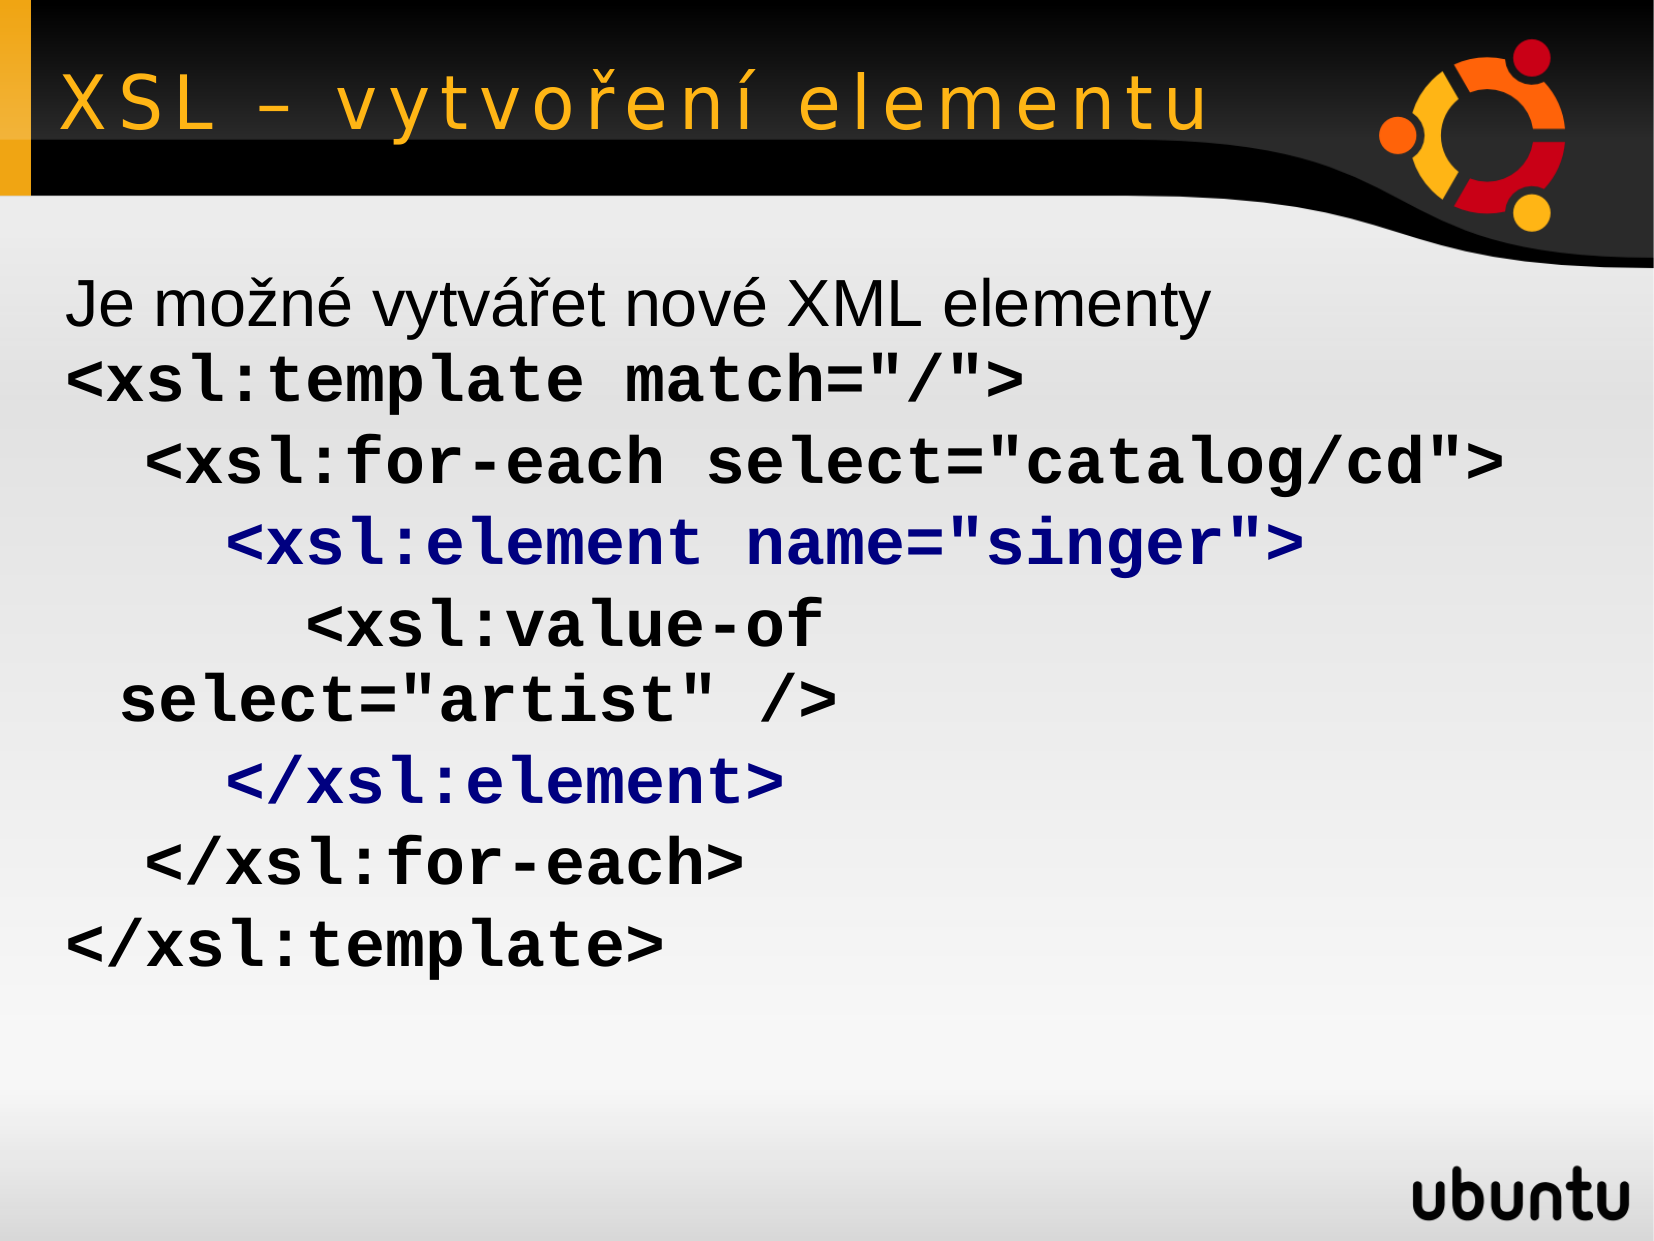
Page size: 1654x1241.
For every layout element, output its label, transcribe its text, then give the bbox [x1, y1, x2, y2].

list Je možné vytvářet nové XML elementy <xsl:template match="/"> <xsl:for-each select="catalog/cd"> <xsl:element name="singer"> <xsl:value-of select="artist" /> </xsl:element> </xsl:for-each> </xsl:template> [47, 265, 1536, 1239]
title XSL – vytvoření elementu [59, 29, 1270, 178]
picture [0, 0, 1654, 1241]
